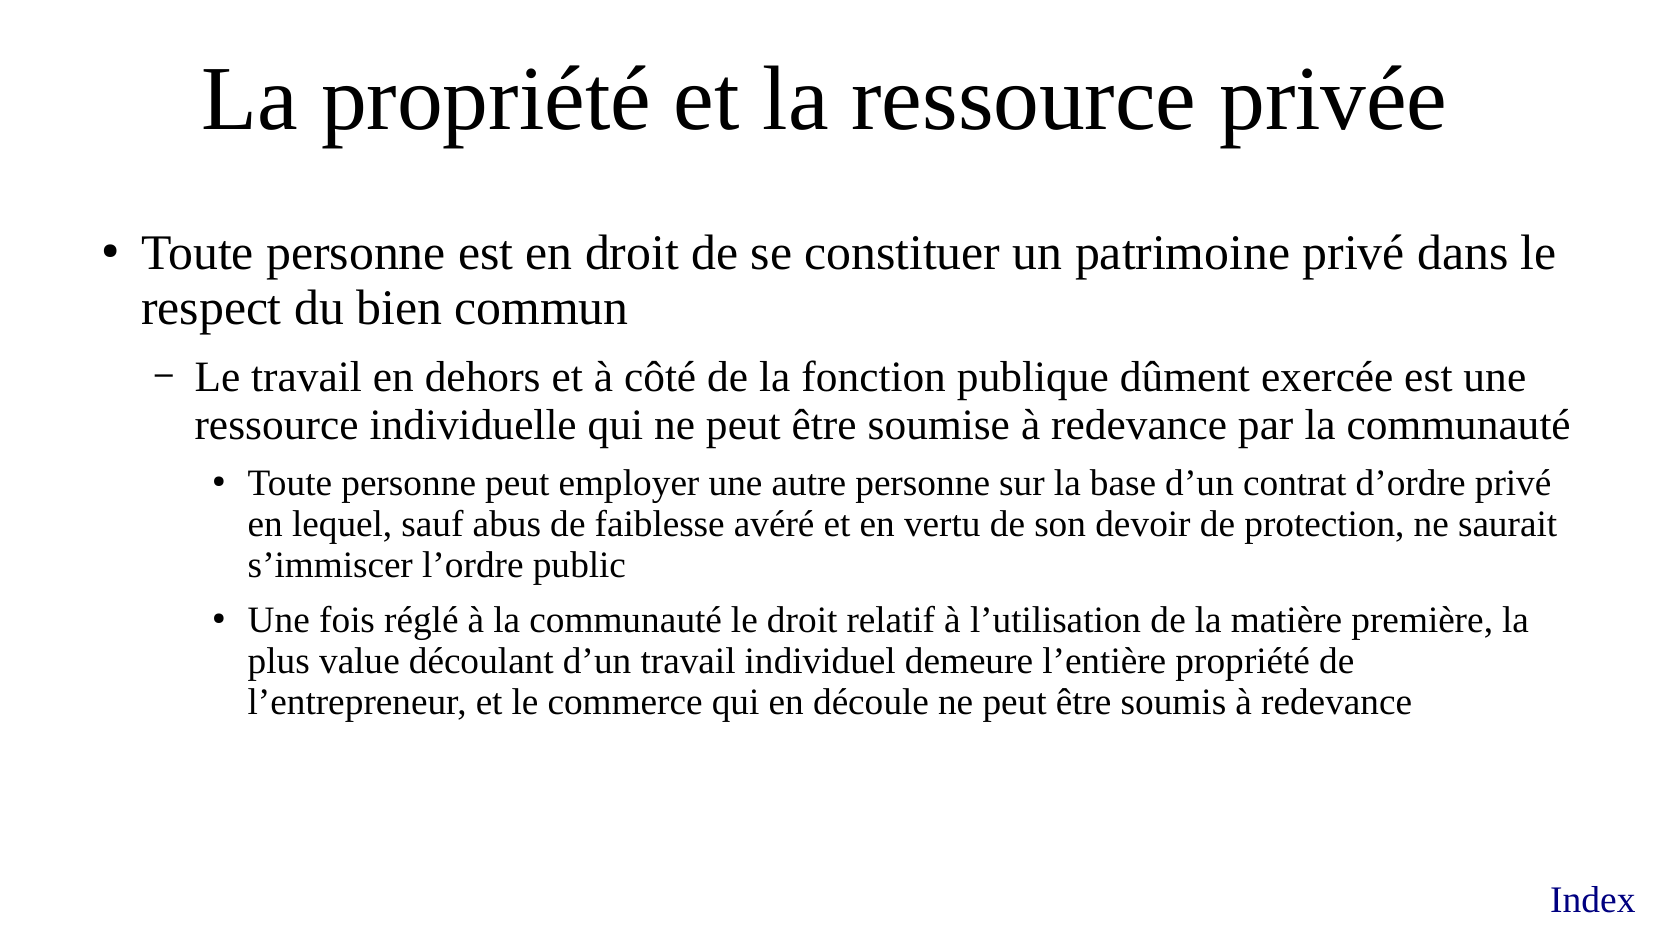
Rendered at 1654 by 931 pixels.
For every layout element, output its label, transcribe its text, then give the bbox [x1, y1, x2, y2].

title La propriété et la ressource privée [81, 0, 1570, 279]
list Toute personne est en droit de se constituer un patrimoine privé dans le respect du bien commun Le travail en dehors et à côté de la fonction publique dûment exercée est une ressource individuelle qui ne peut être soumise à redevance par la communauté Toute personne peut employer une autre personne sur la base d’un contrat d’ordre privé en lequel, sauf abus de faiblesse avéré et en vertu de son devoir de protection, ne saurait s’immiscer l’ordre public Une fois réglé à la communauté le droit relatif à l’utilisation de la matière première, la plus value découlant d’un travail individuel demeure l’entière propriété de l’entrepreneur, et le commerce qui en découle ne peut être soumis à redevance [88, 225, 1577, 765]
